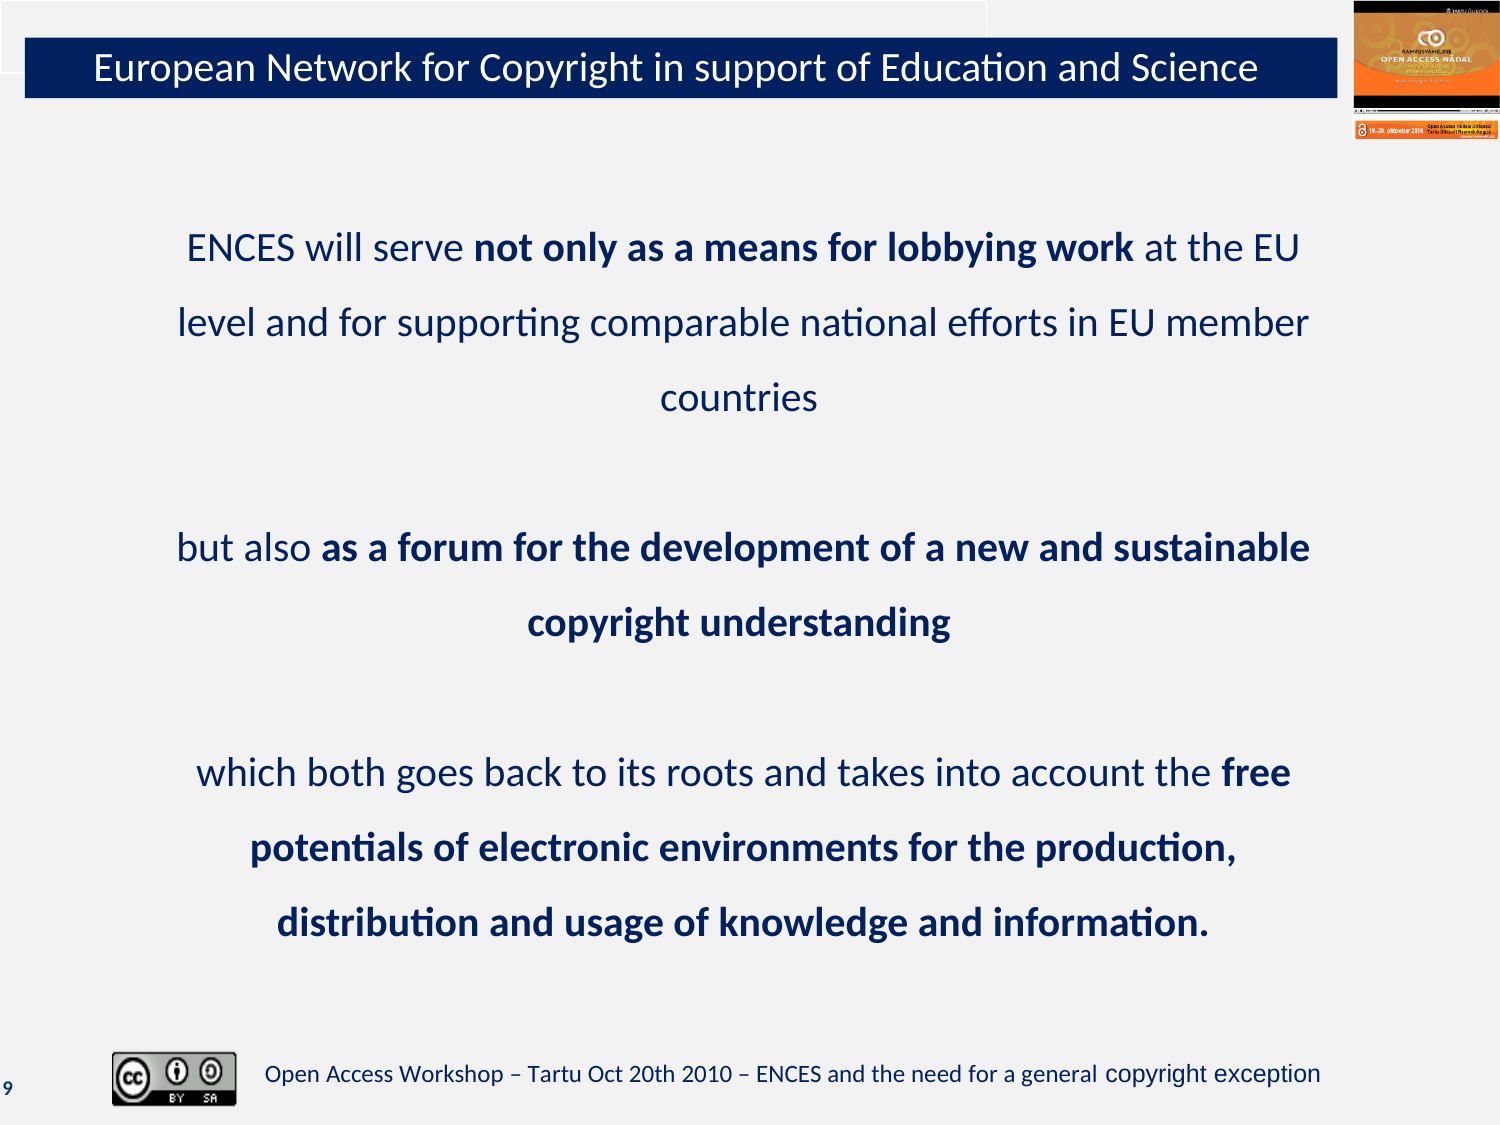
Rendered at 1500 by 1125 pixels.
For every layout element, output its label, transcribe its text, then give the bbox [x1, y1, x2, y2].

text_box European Network for Copyright in support of Education and Science [24, 37, 1338, 99]
text_box ENCES will serve not only as a means for lobbying work at the EU level and for supporting comparable national efforts in EU member countries but also as a forum for the development of a new and sustainable copyright understanding which both goes back to its roots and takes into account the free potentials of electronic environments for the production, distribution and usage of knowledge and information. [137, 137, 1351, 953]
